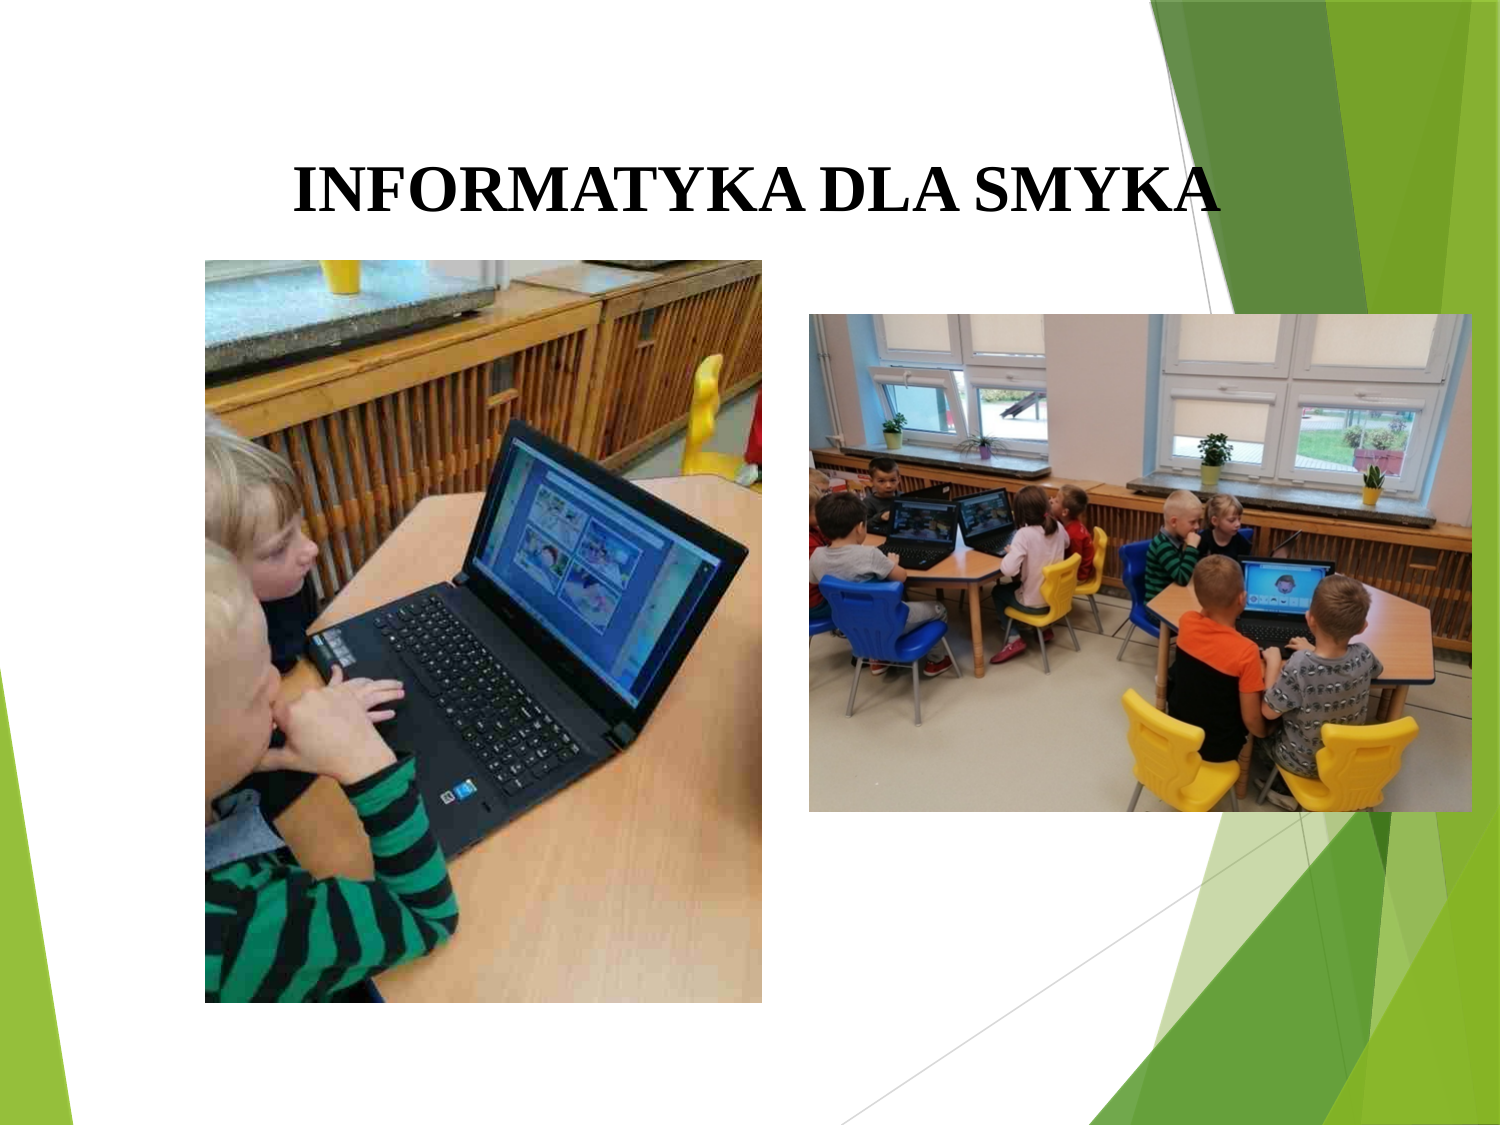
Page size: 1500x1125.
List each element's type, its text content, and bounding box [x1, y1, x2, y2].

picture [205, 260, 762, 1003]
picture [809, 314, 1472, 812]
title INFORMATYKA DLA SMYKA [88, 137, 1439, 396]
